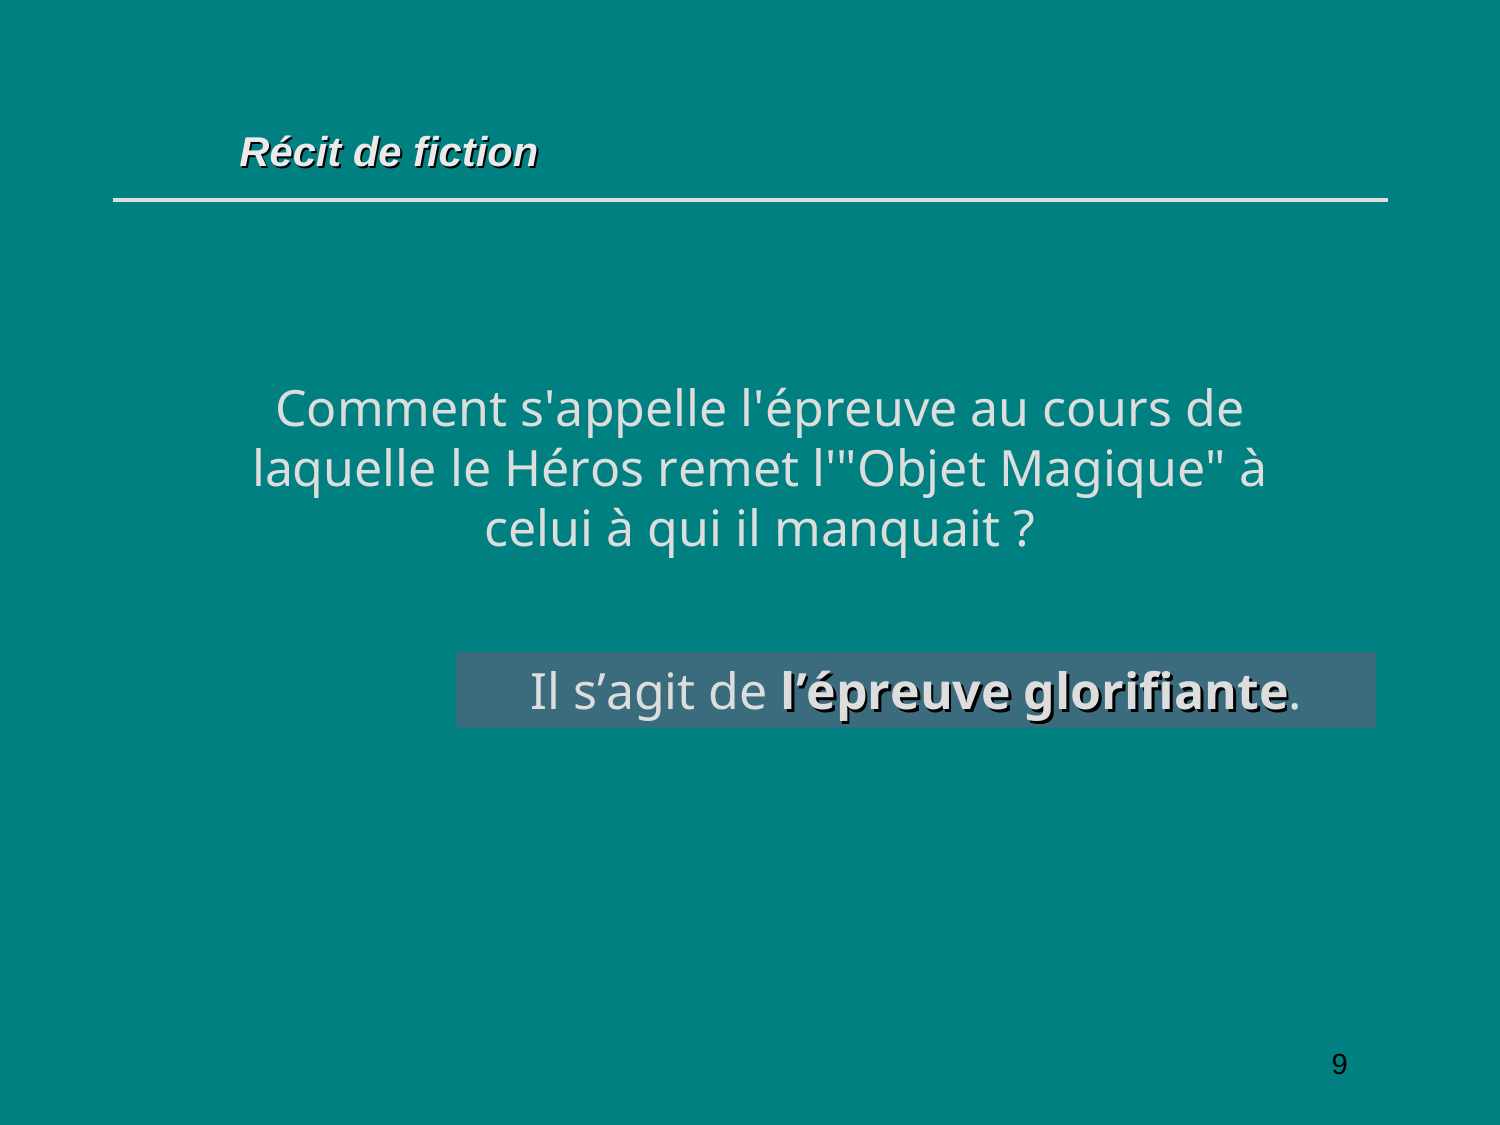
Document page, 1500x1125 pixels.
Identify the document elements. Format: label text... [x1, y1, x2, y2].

text_box Récit de fiction [224, 116, 554, 183]
text_box Comment s'appelle l'épreuve au cours de laquelle le Héros remet l'"Objet Magique" à celui à qui il manquait ? [182, 368, 1338, 565]
text_box Il s’agit de l’épreuve glorifiante. [456, 652, 1377, 728]
